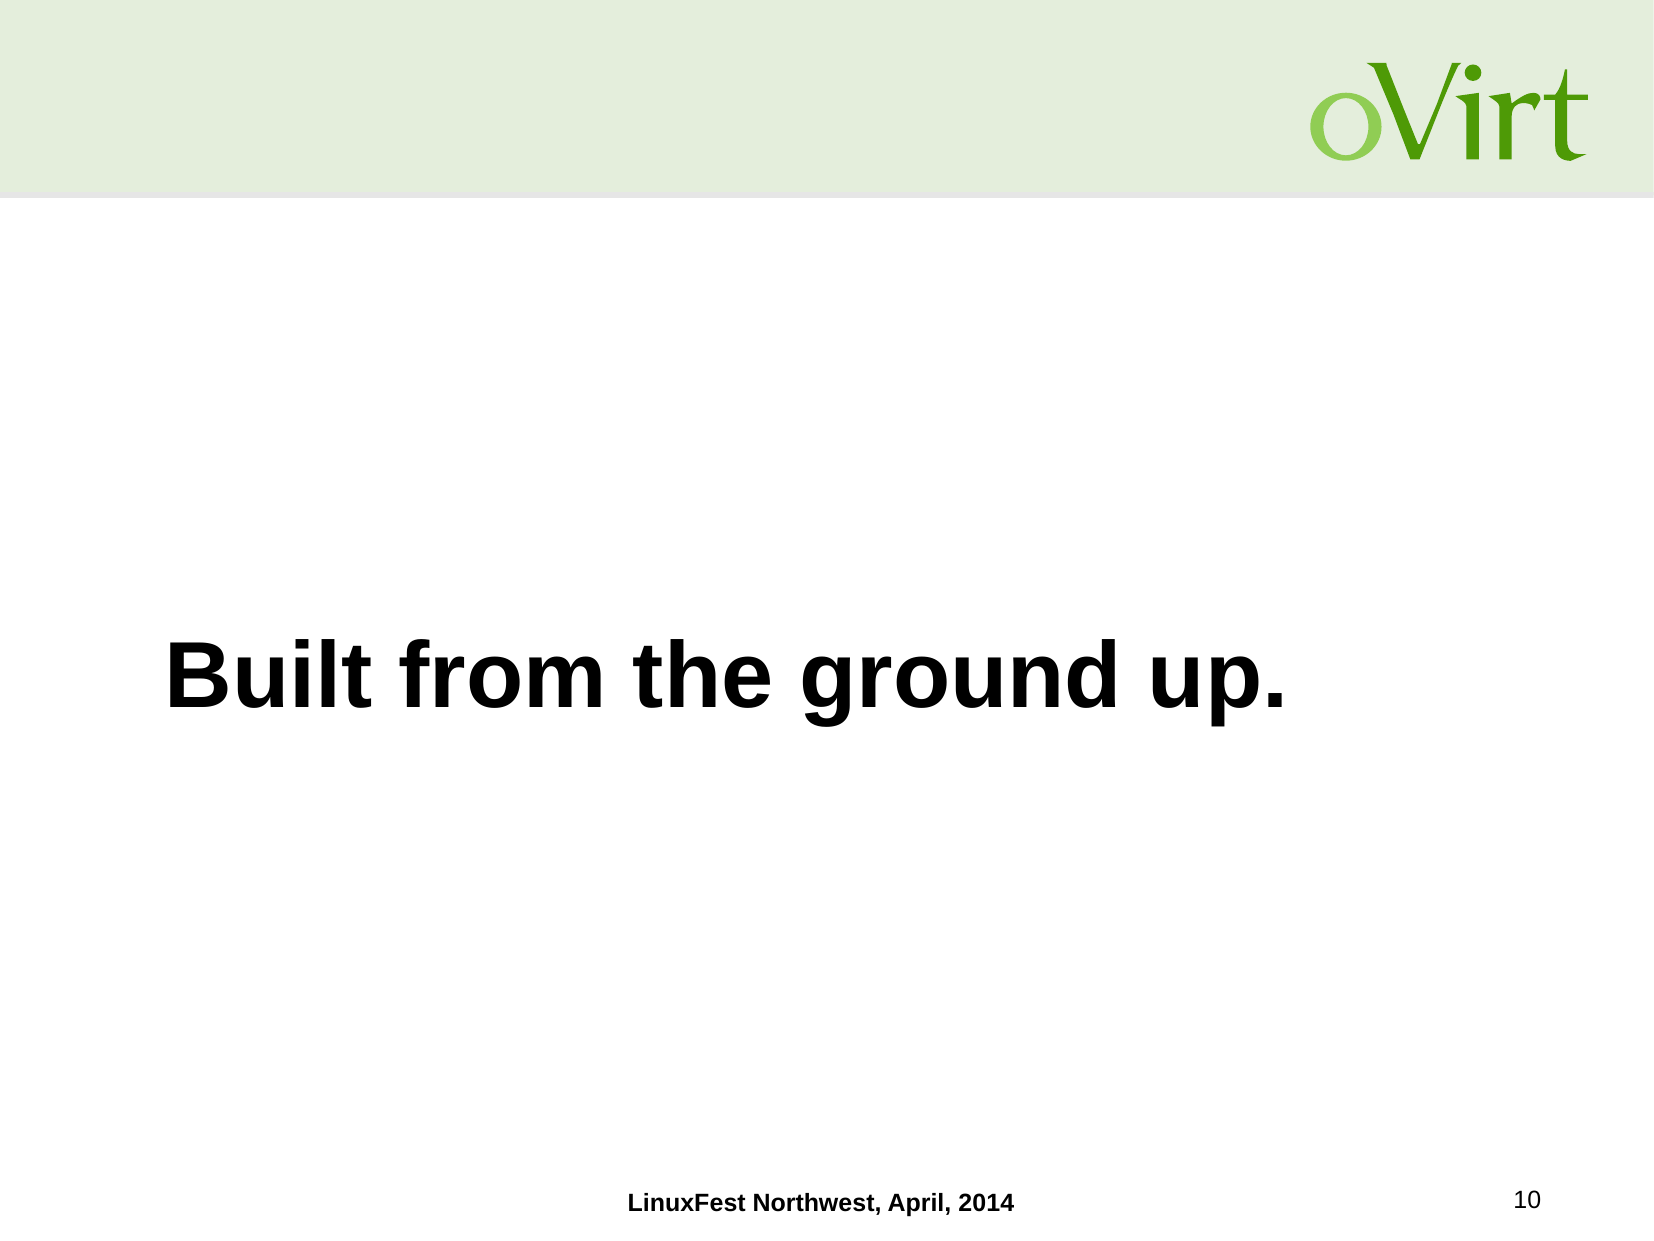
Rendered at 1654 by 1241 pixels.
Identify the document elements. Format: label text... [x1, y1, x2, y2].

text_box Built from the ground up. [150, 615, 1654, 750]
